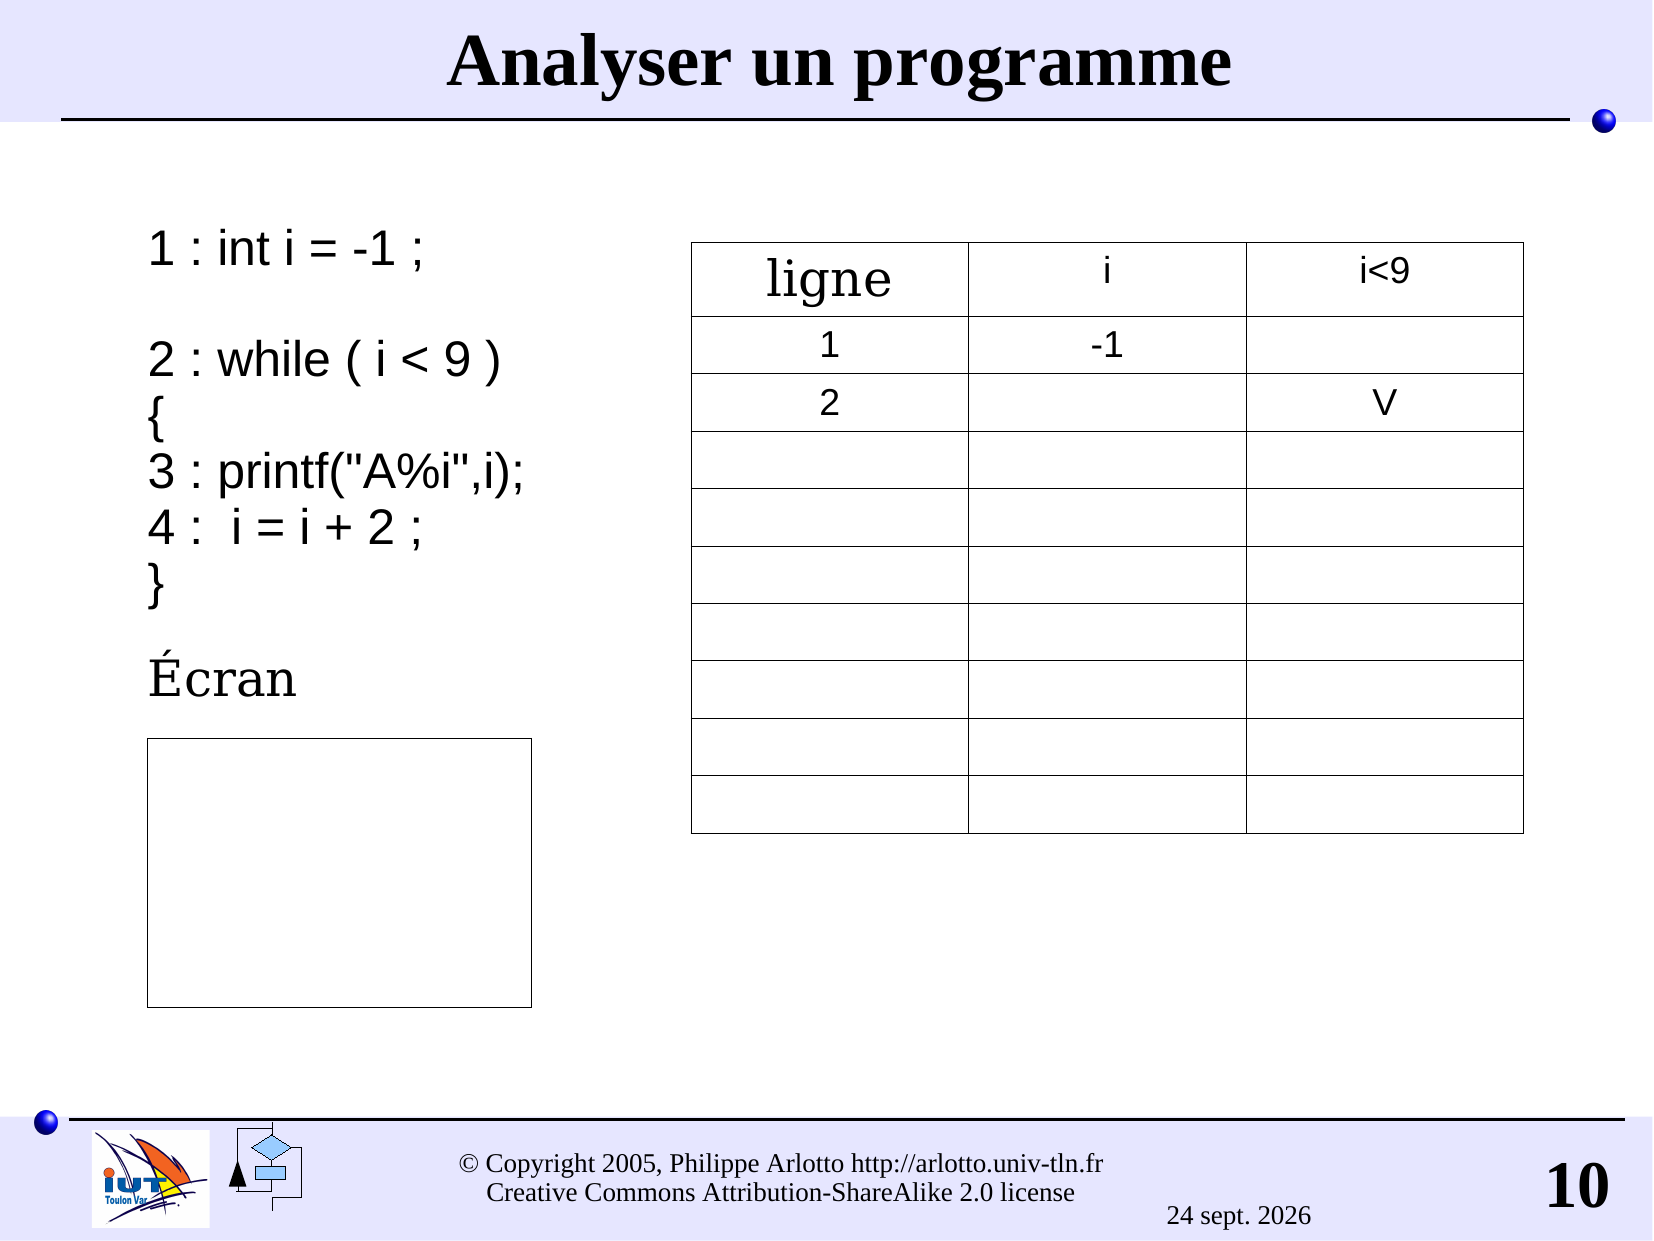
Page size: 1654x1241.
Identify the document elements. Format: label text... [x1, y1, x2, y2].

table_cell [969, 374, 1246, 431]
table_cell [969, 719, 1246, 775]
table_cell [1247, 547, 1523, 603]
table_cell [969, 547, 1246, 603]
table_cell [969, 776, 1246, 833]
text_box 1 : int i = -1 ; 2 : while ( i < 9 ) { 3 : printf("A%i",i); 4 : i = i + 2 ; } [147, 220, 562, 650]
table_cell [1247, 719, 1523, 775]
table_cell [1247, 432, 1523, 488]
table_cell [692, 547, 968, 603]
table_cell [969, 661, 1246, 718]
table_cell [1247, 661, 1523, 718]
text_box Écran [147, 650, 355, 709]
table_header i [969, 243, 1246, 316]
table_cell [1247, 317, 1523, 373]
table_cell [692, 604, 968, 660]
table_cell [692, 432, 968, 488]
table_cell -1 [969, 317, 1246, 373]
table_cell [692, 661, 968, 718]
table_cell [969, 489, 1246, 546]
table_cell [1247, 776, 1523, 833]
table_cell [692, 776, 968, 833]
title Analyser un programme [95, 11, 1585, 110]
table_cell [969, 432, 1246, 488]
table_cell 2 [692, 374, 968, 431]
table_header [148, 739, 531, 1007]
table_header ligne [692, 243, 968, 316]
table_cell [692, 489, 968, 546]
table_cell [969, 604, 1246, 660]
table_cell 1 [692, 317, 968, 373]
table_cell [1247, 604, 1523, 660]
table_cell [1247, 489, 1523, 546]
table_header i<9 [1247, 243, 1523, 316]
table_cell [692, 719, 968, 775]
table_cell V [1247, 374, 1523, 431]
